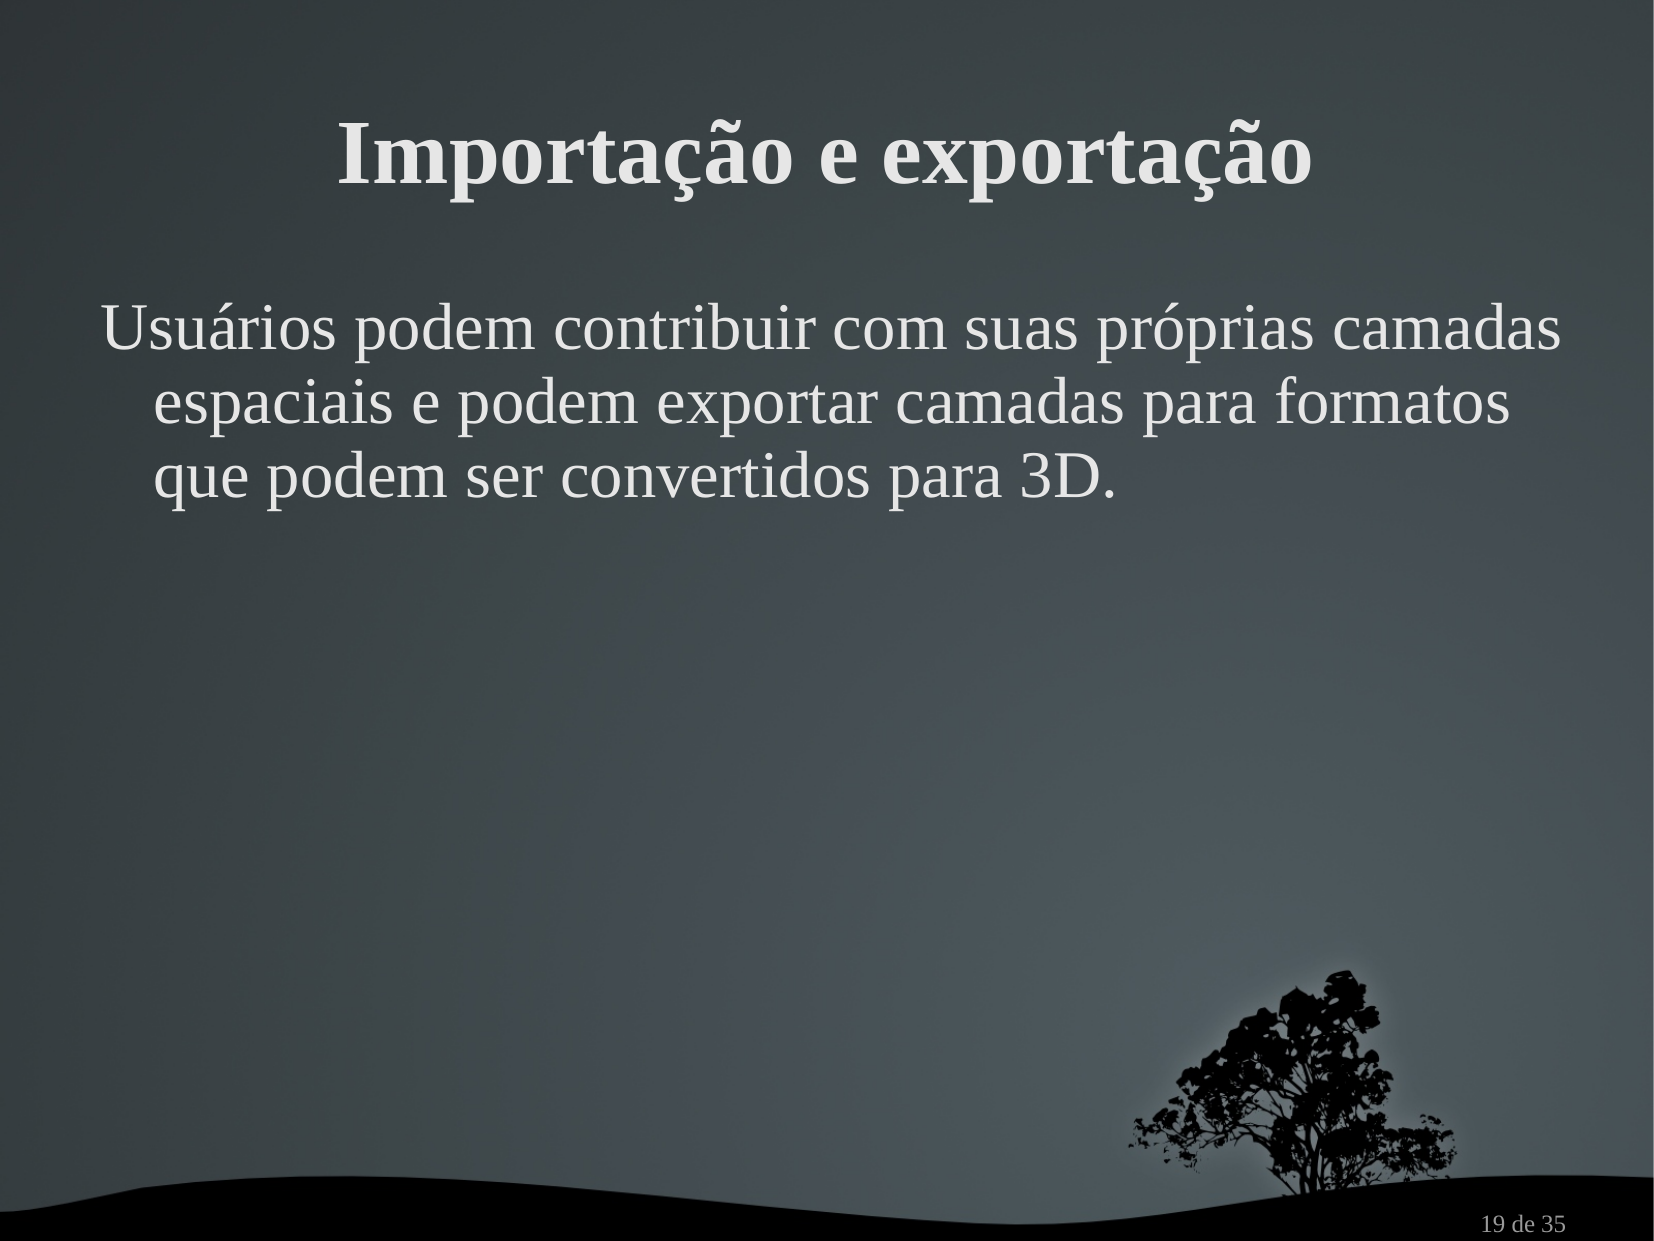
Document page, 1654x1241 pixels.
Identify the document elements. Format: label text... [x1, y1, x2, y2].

list Usuários podem contribuir com suas próprias camadas espaciais e podem exportar camadas para formatos que podem ser convertidos para 3D. [82, 290, 1571, 1094]
picture [0, 0, 1654, 1241]
title Importação e exportação [82, 56, 1571, 250]
